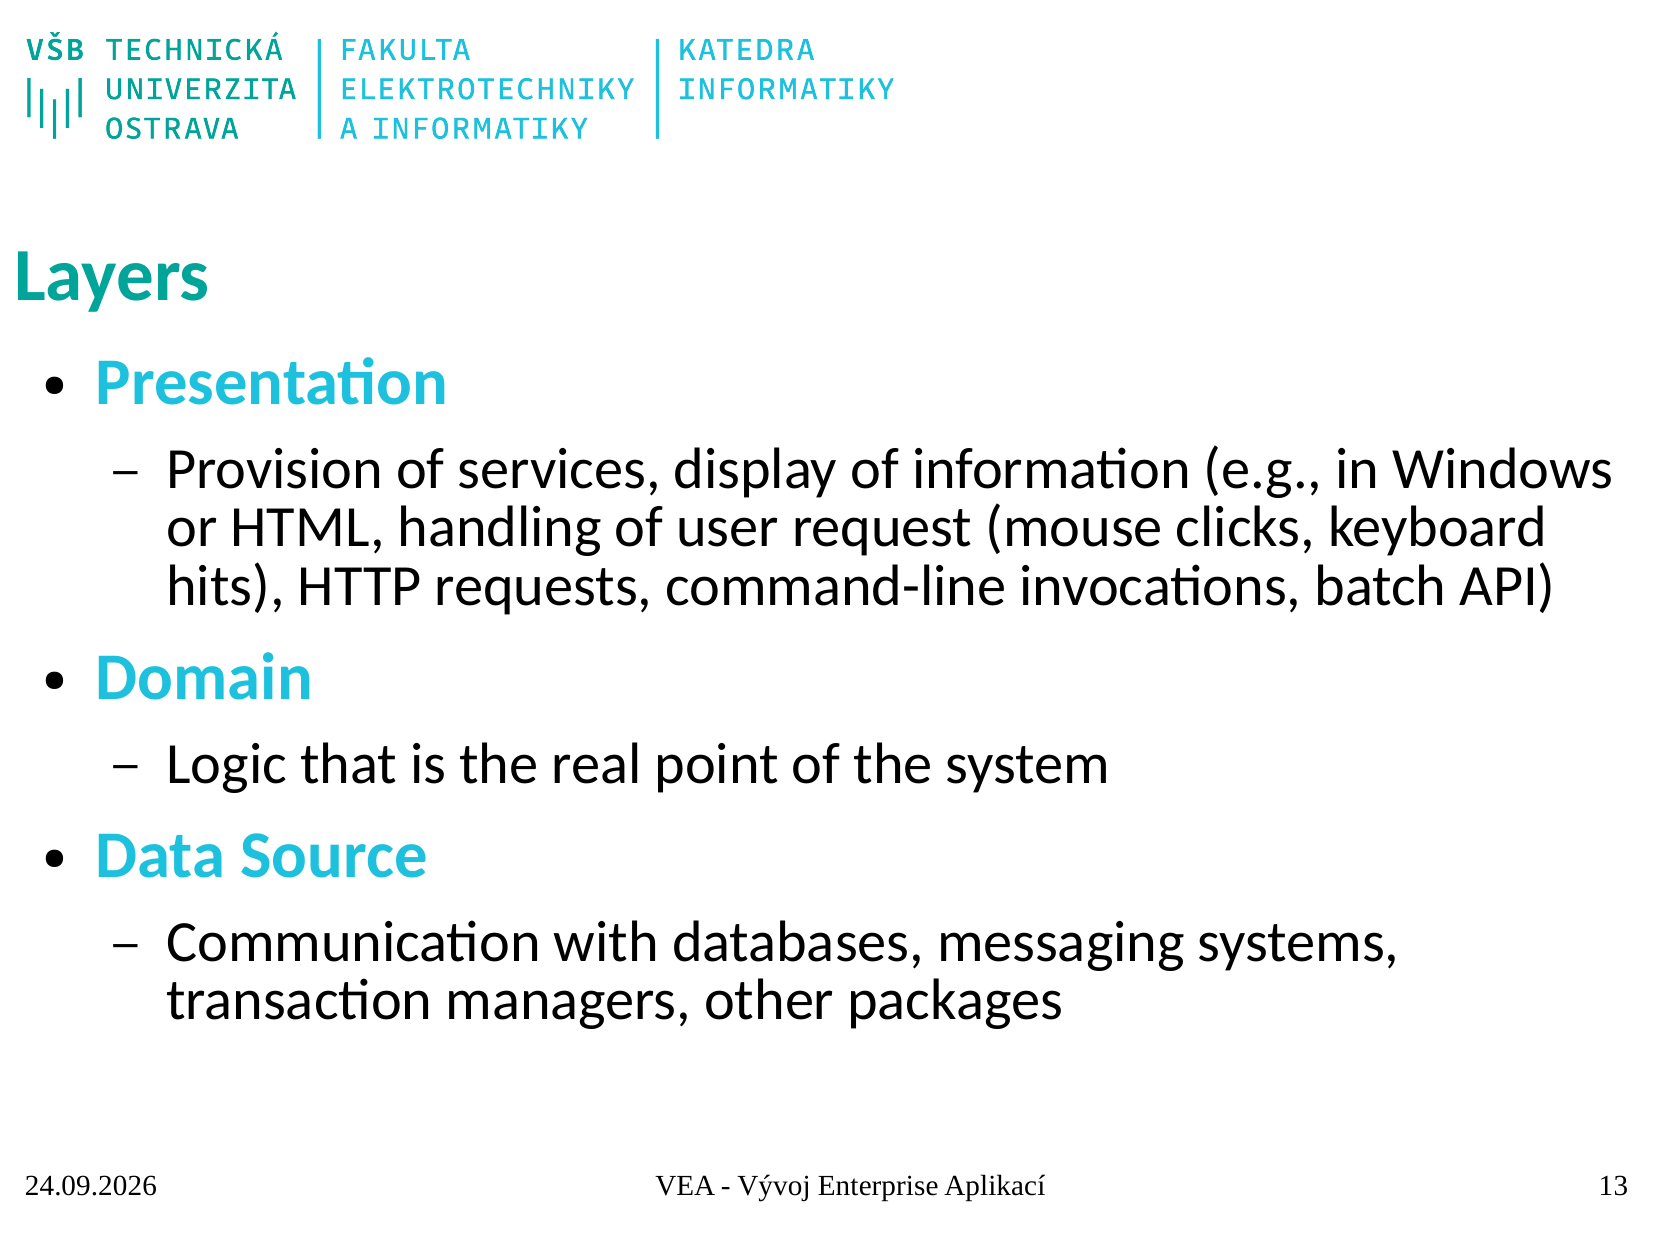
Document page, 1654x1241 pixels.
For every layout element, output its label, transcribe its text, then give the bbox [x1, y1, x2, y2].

list Presentation Provision of services, display of information (e.g., in Windows or HTML, handling of user request (mouse clicks, keyboard hits), HTTP requests, command-line invocations, batch API) Domain Logic that is the real point of the system Data Source Communication with databases, messaging systems, transaction managers, other packages [24, 354, 1629, 1146]
picture [26, 31, 894, 139]
title Layers [14, 165, 1619, 319]
